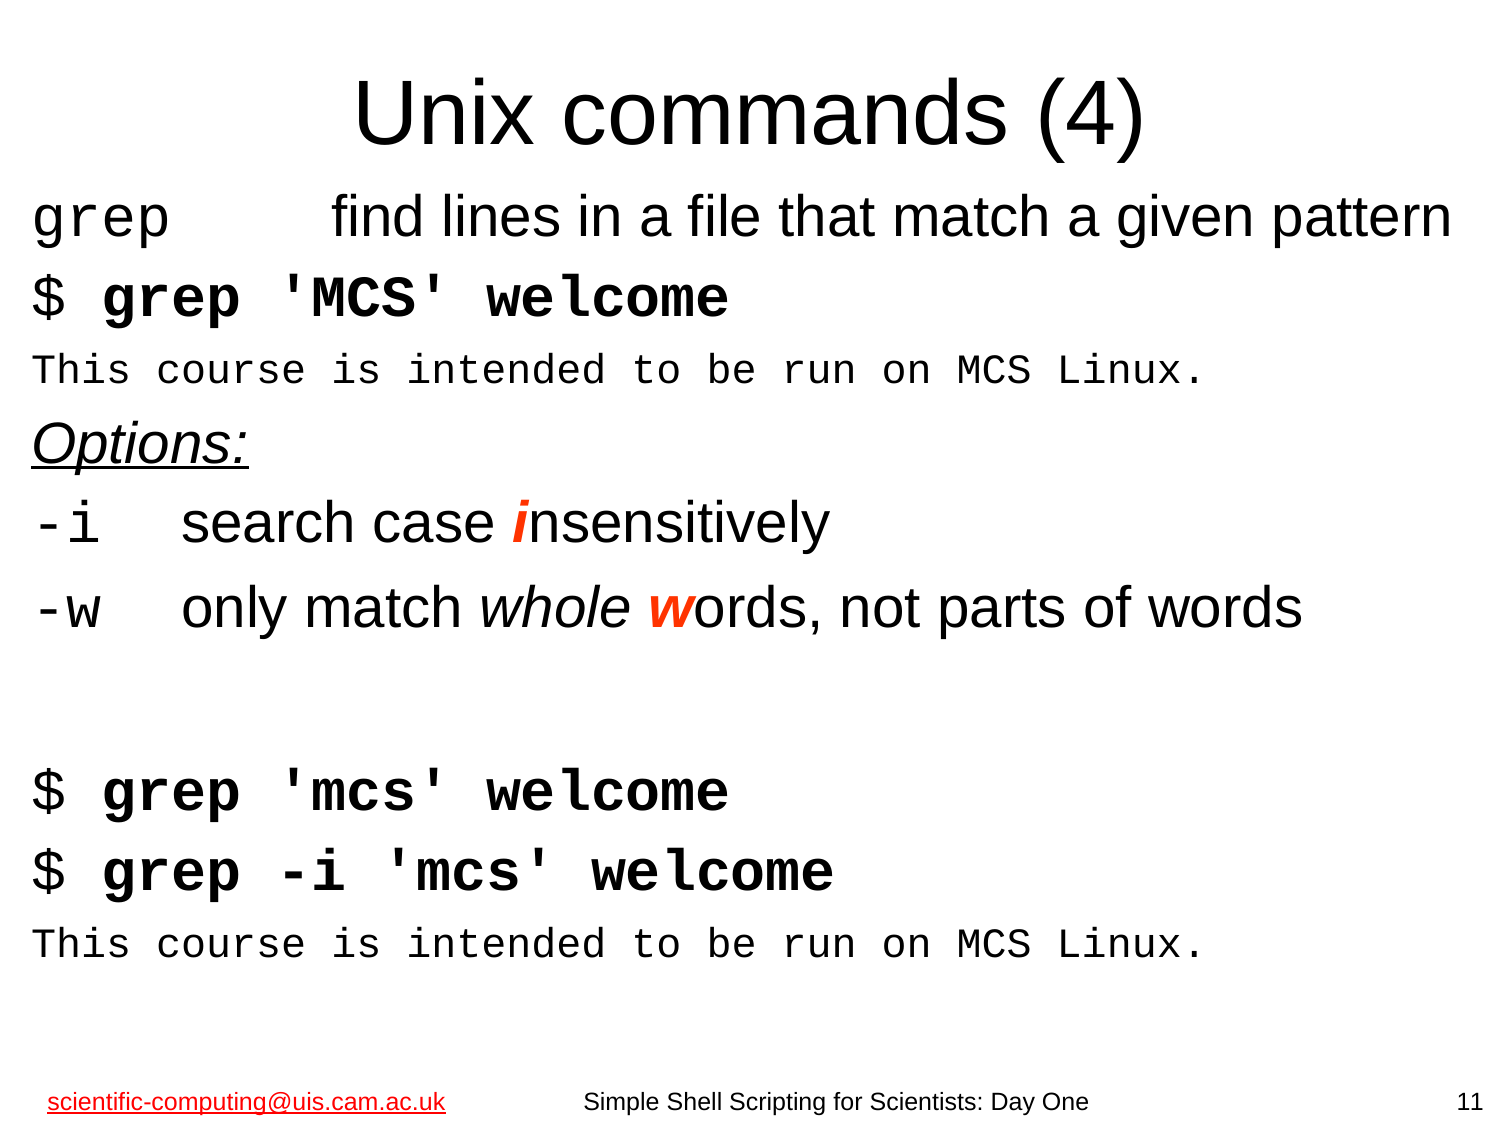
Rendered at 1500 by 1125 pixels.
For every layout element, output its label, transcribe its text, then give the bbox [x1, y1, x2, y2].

title Unix commands (4) [112, 50, 1388, 175]
list grep find lines in a file that match a given pattern $ grep 'MCS' welcome This course is intended to be run on MCS Linux. Options: -i search case insensitively -w only match whole words, not parts of words $ grep 'mcs' welcome $ grep -i 'mcs' welcome This course is intended to be run on MCS Linux. [16, 175, 1484, 1049]
